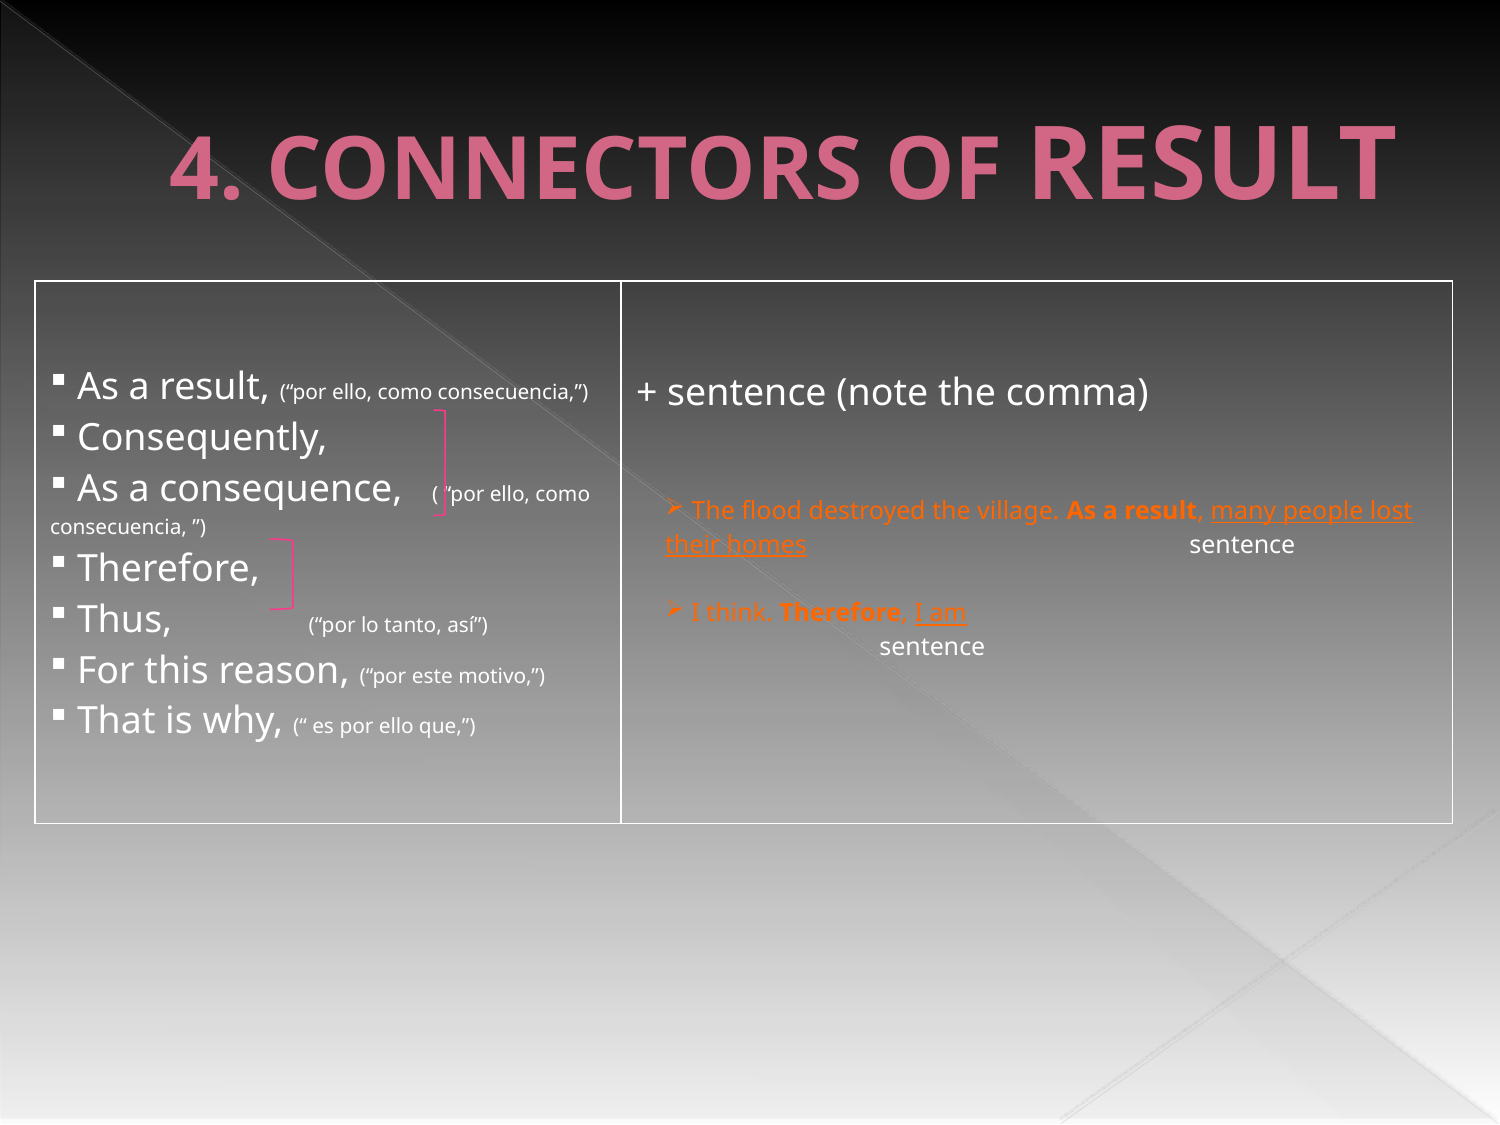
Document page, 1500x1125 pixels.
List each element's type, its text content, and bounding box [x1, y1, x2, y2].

table_header + sentence (note the comma) The flood destroyed the village. As a result, many people lost their homes sentence I think. Therefore, I am sentence [622, 282, 1452, 823]
title 4. CONNECTORS OF RESULT [75, 43, 1425, 274]
table_header As a result, (“por ello, como consecuencia,”) Consequently, As a consequence, ( “por ello, como consecuencia, ”) Therefore, Thus, (“por lo tanto, así”) For this reason, (“por este motivo,”) That is why, (“ es por ello que,”) [36, 282, 620, 823]
